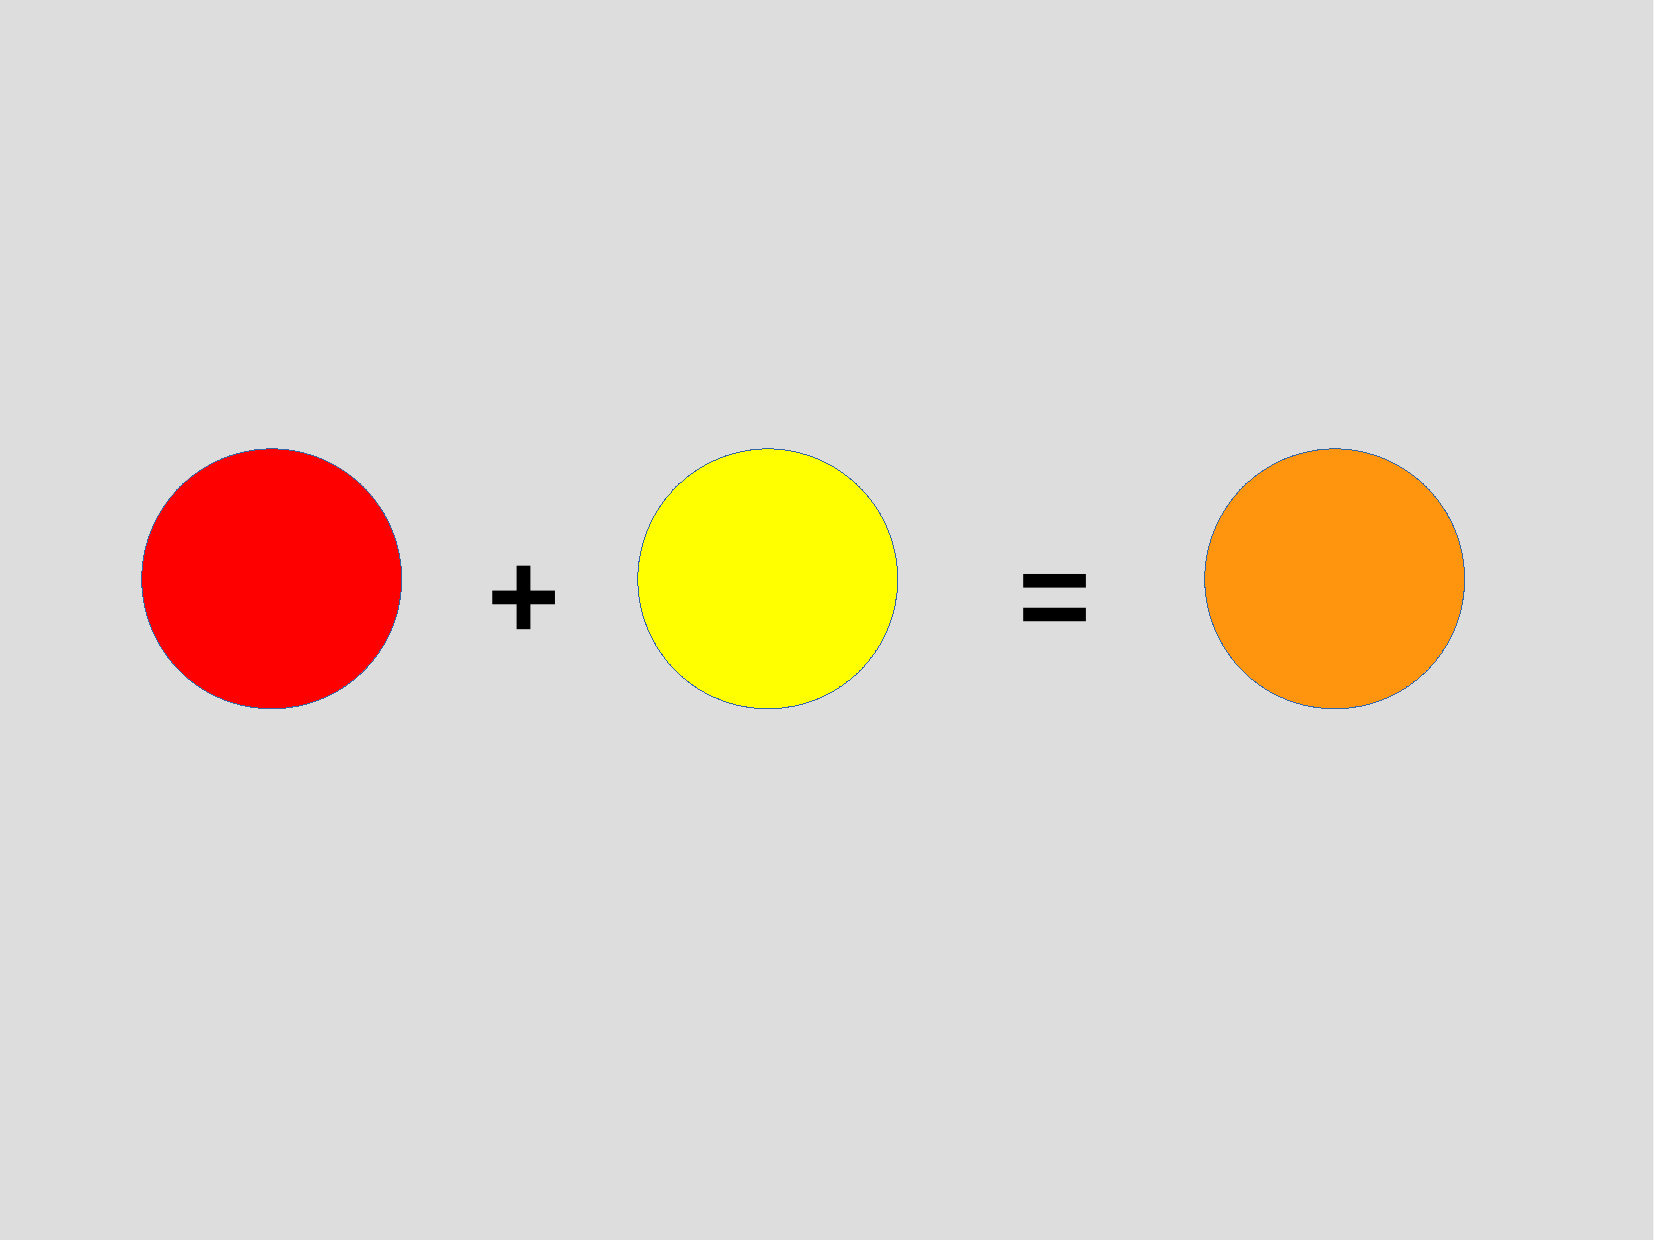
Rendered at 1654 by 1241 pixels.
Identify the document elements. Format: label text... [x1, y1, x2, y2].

text_box [1204, 448, 1465, 709]
text_box [637, 448, 898, 709]
text_box = [1003, 518, 1123, 674]
text_box [141, 448, 402, 709]
text_box + [472, 518, 567, 674]
